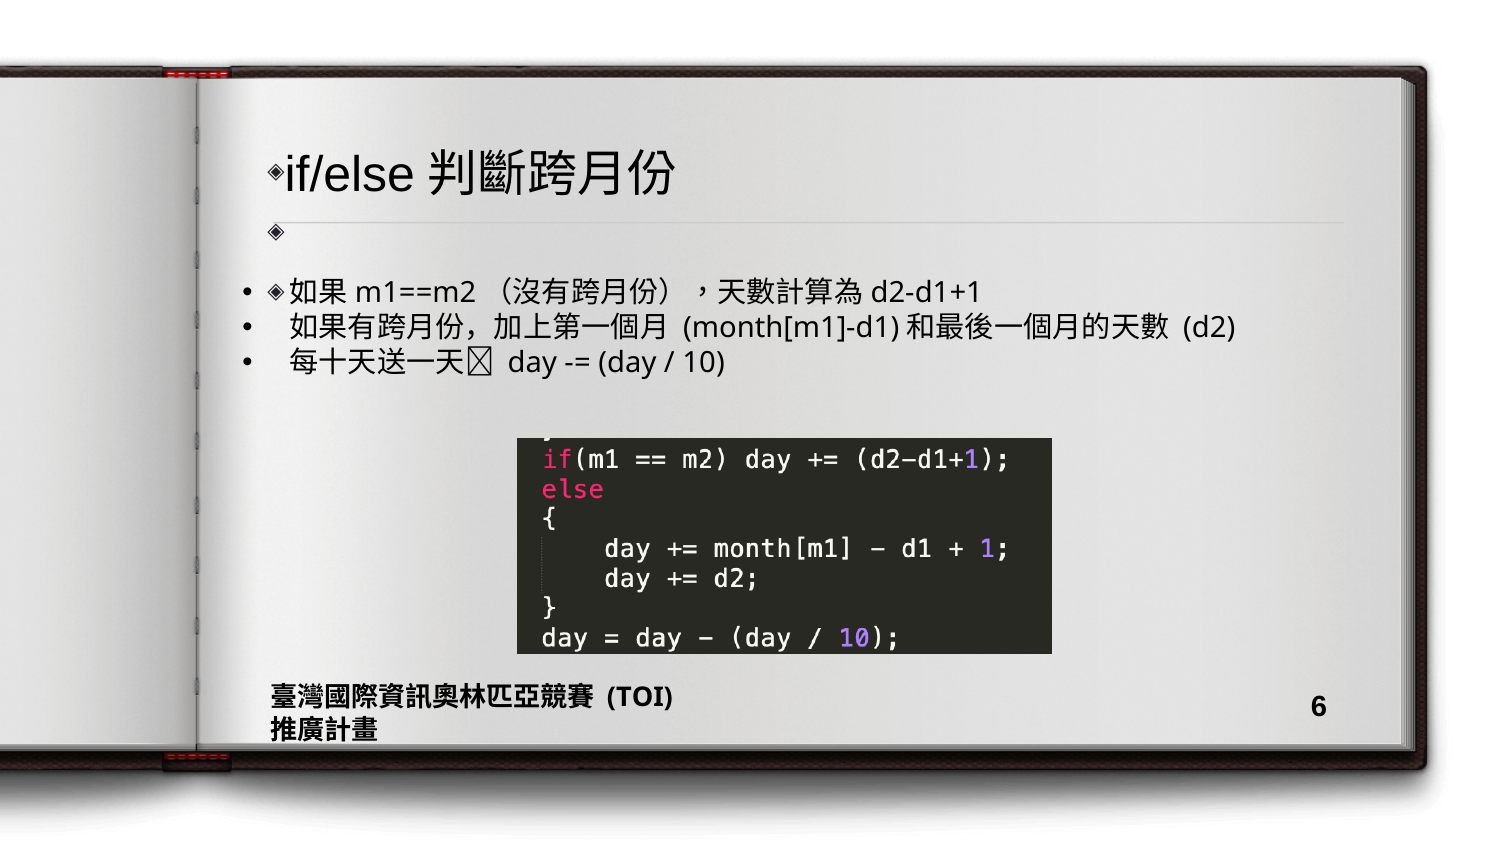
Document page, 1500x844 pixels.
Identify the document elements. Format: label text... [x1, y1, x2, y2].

picture [517, 438, 1052, 654]
text_box if/else判斷跨月份 [252, 126, 1194, 216]
text_box 如果m1==m2（沒有跨月份），天數計算為d2-d1+1 如果有跨月份，加上第一個月 (month[m1]-d1)和最後一個月的天數 (d2) 每十天送一天 day -= (day / 10) [228, 266, 1362, 604]
text_box [1295, 672, 1386, 737]
